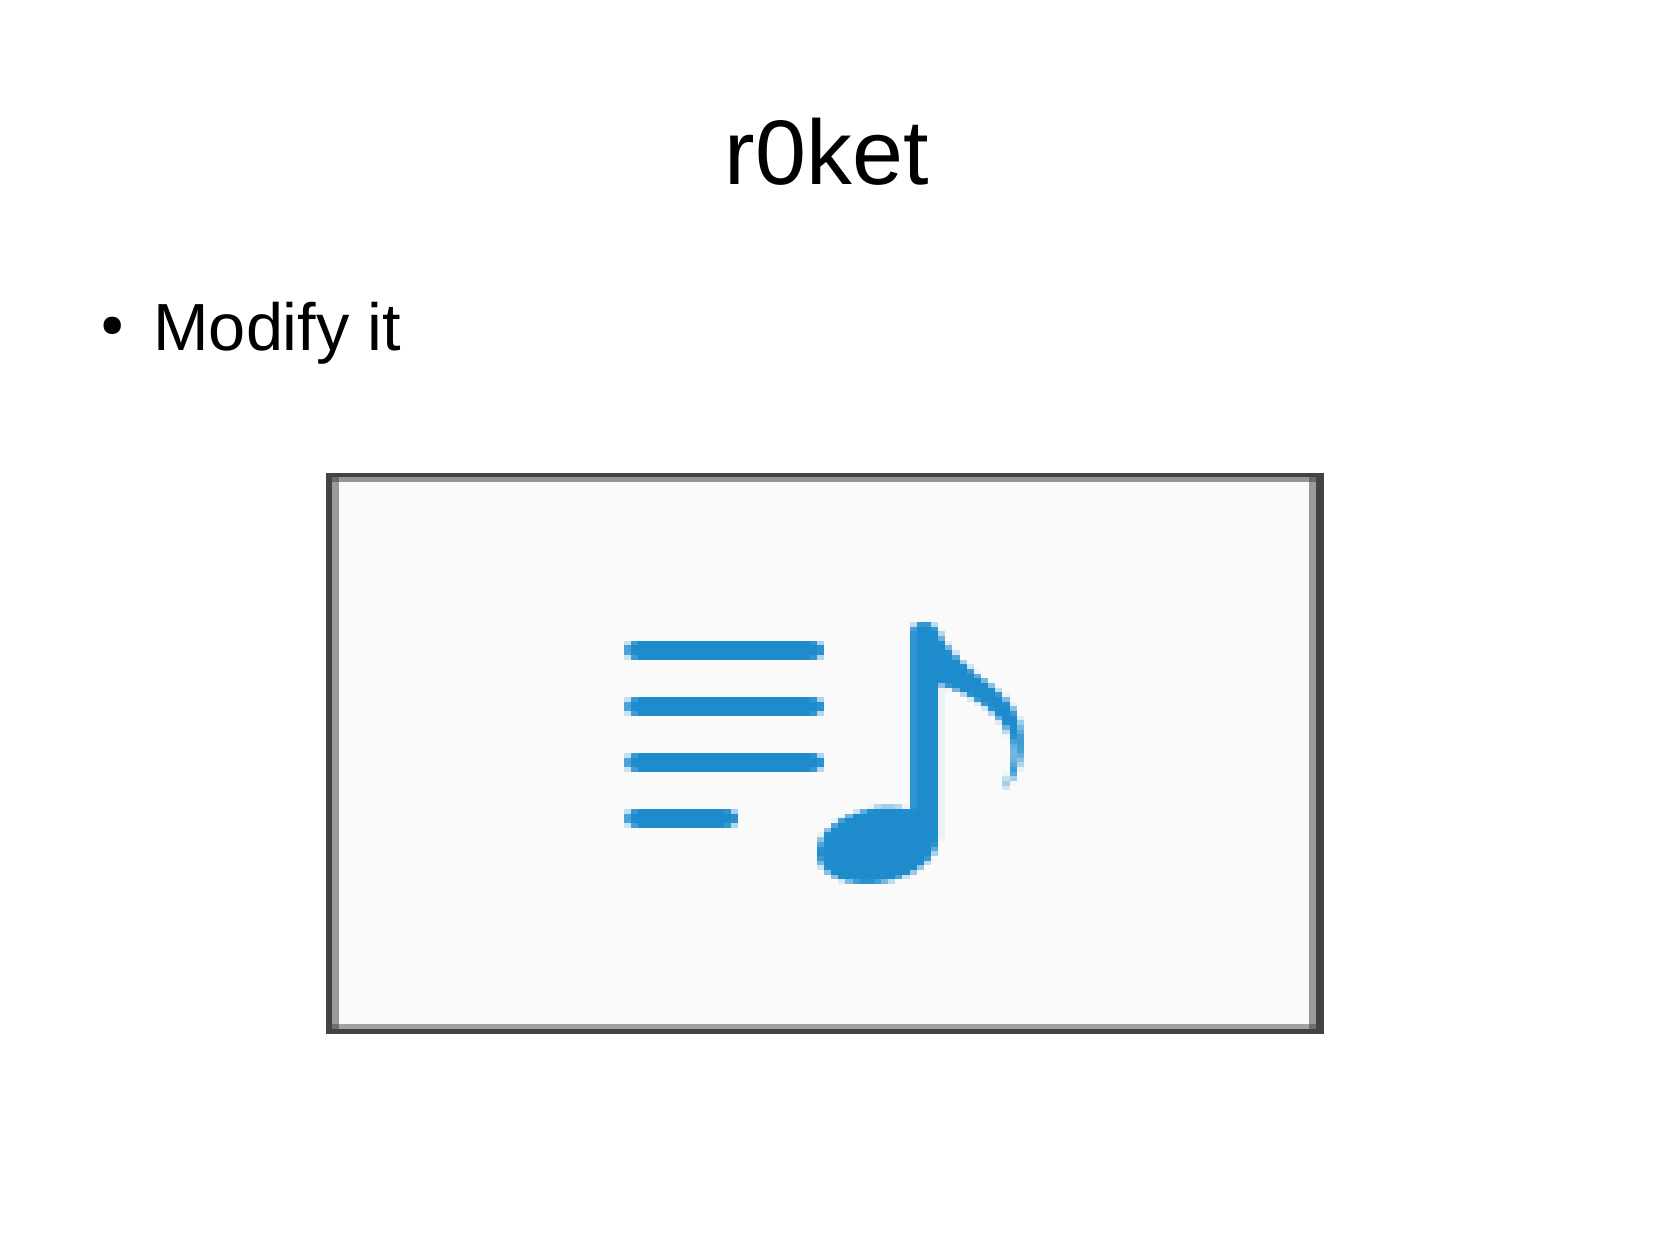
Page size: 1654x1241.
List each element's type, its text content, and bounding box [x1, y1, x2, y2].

title r0ket [82, 49, 1571, 257]
text_box [324, 472, 1325, 1035]
list Modify it [82, 290, 1571, 1109]
